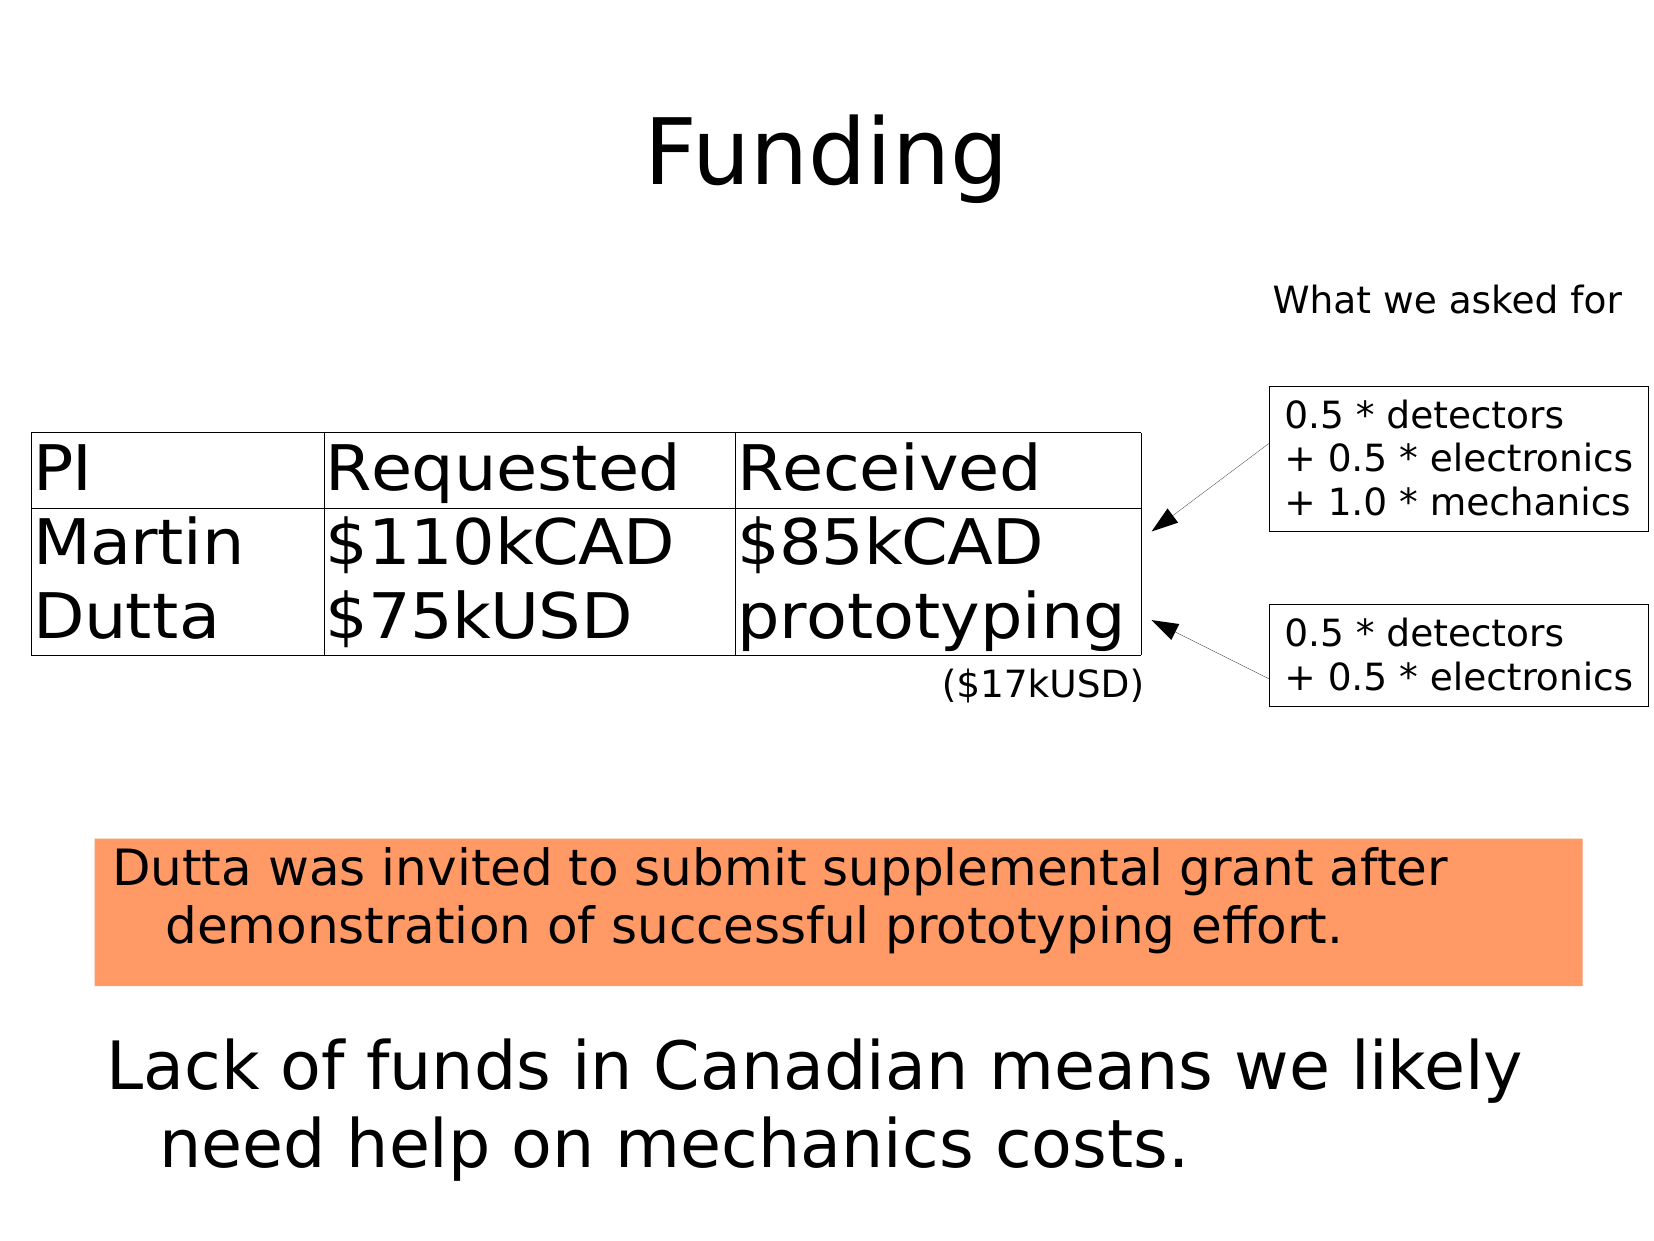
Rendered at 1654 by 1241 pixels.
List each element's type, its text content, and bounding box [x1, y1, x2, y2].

text_box What we asked for [1257, 271, 1630, 331]
list Lack of funds in Canadian means we likely need help on mechanics costs. [88, 1027, 1577, 1235]
text_box ($17kUSD) [927, 655, 1156, 714]
text_box 0.5 * detectors + 0.5 * electronics + 1.0 * mechanics [1269, 386, 1643, 532]
chart [29, 431, 1277, 658]
list Dutta was invited to submit supplemental grant after demonstration of successful prototyping effort. [94, 838, 1583, 987]
text_box 0.5 * detectors + 0.5 * electronics [1269, 604, 1643, 707]
title Funding [82, 56, 1571, 250]
